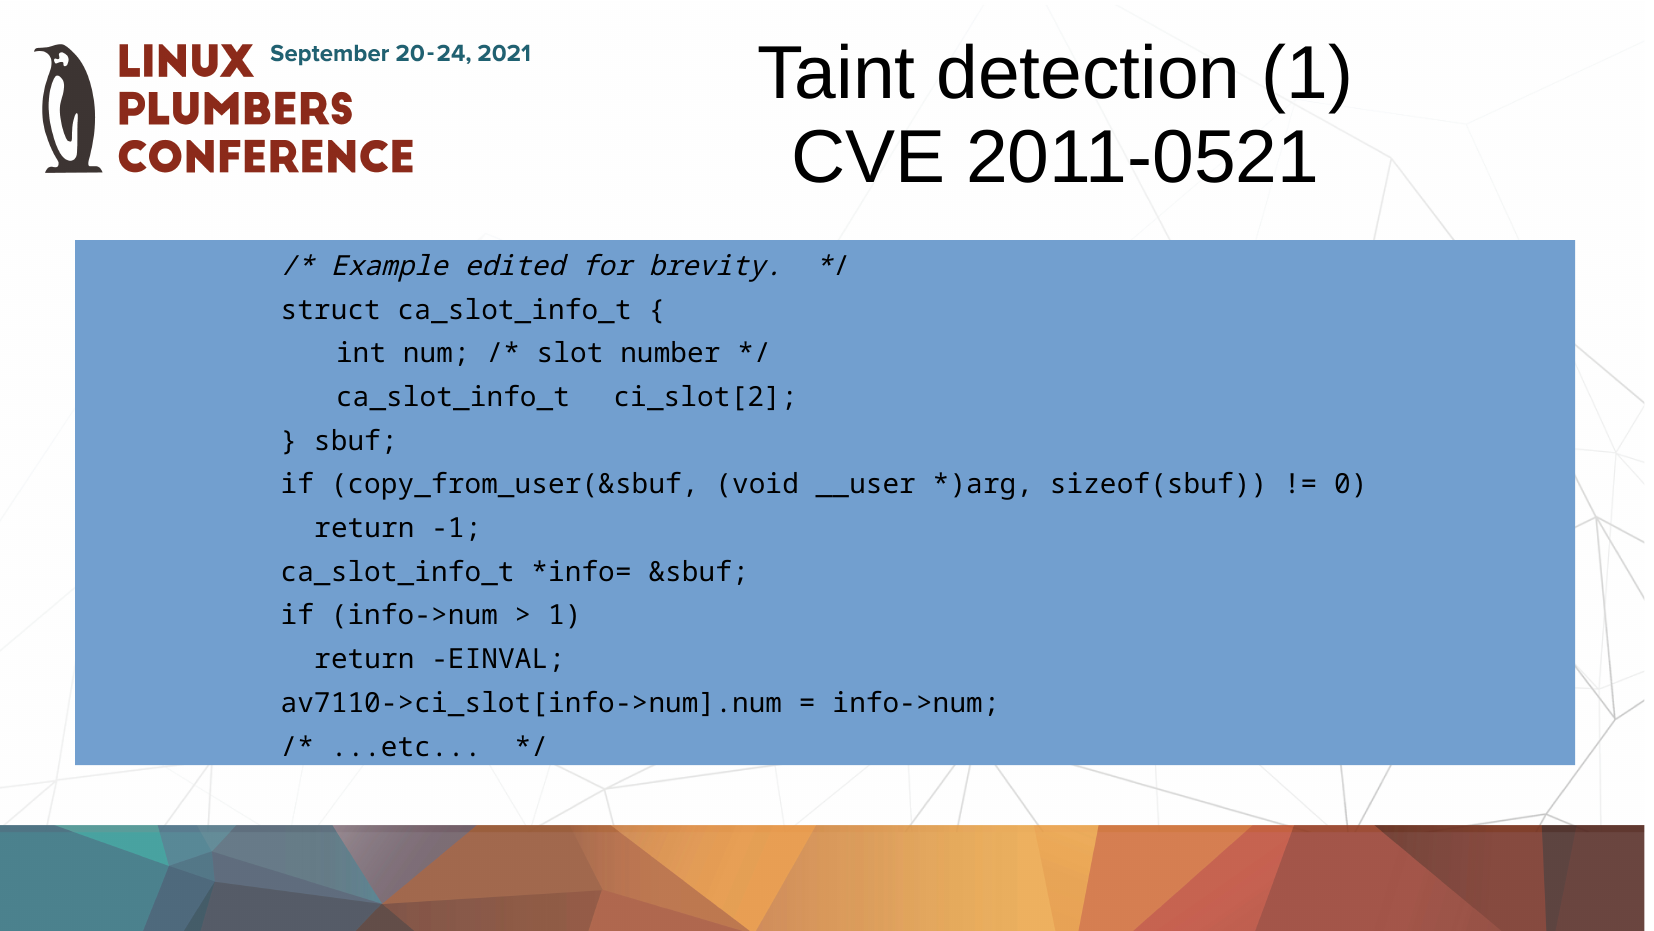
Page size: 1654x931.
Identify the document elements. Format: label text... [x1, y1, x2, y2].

text_box /* Example edited for brevity. */ struct ca_slot_info_t { int num; /* slot number */ ca_slot_info_t ci_slot[2]; } sbuf; if (copy_from_user(&sbuf, (void __user *)arg, sizeof(sbuf)) != 0) return -1; ca_slot_info_t *info= &sbuf; if (info->num > 1) return -EINVAL; av7110->ci_slot[info->num].num = info->num; /* ...etc... */ [75, 240, 1576, 766]
picture [0, 1, 1645, 931]
title Taint detection (1) CVE 2011-0521 [540, 30, 1571, 199]
